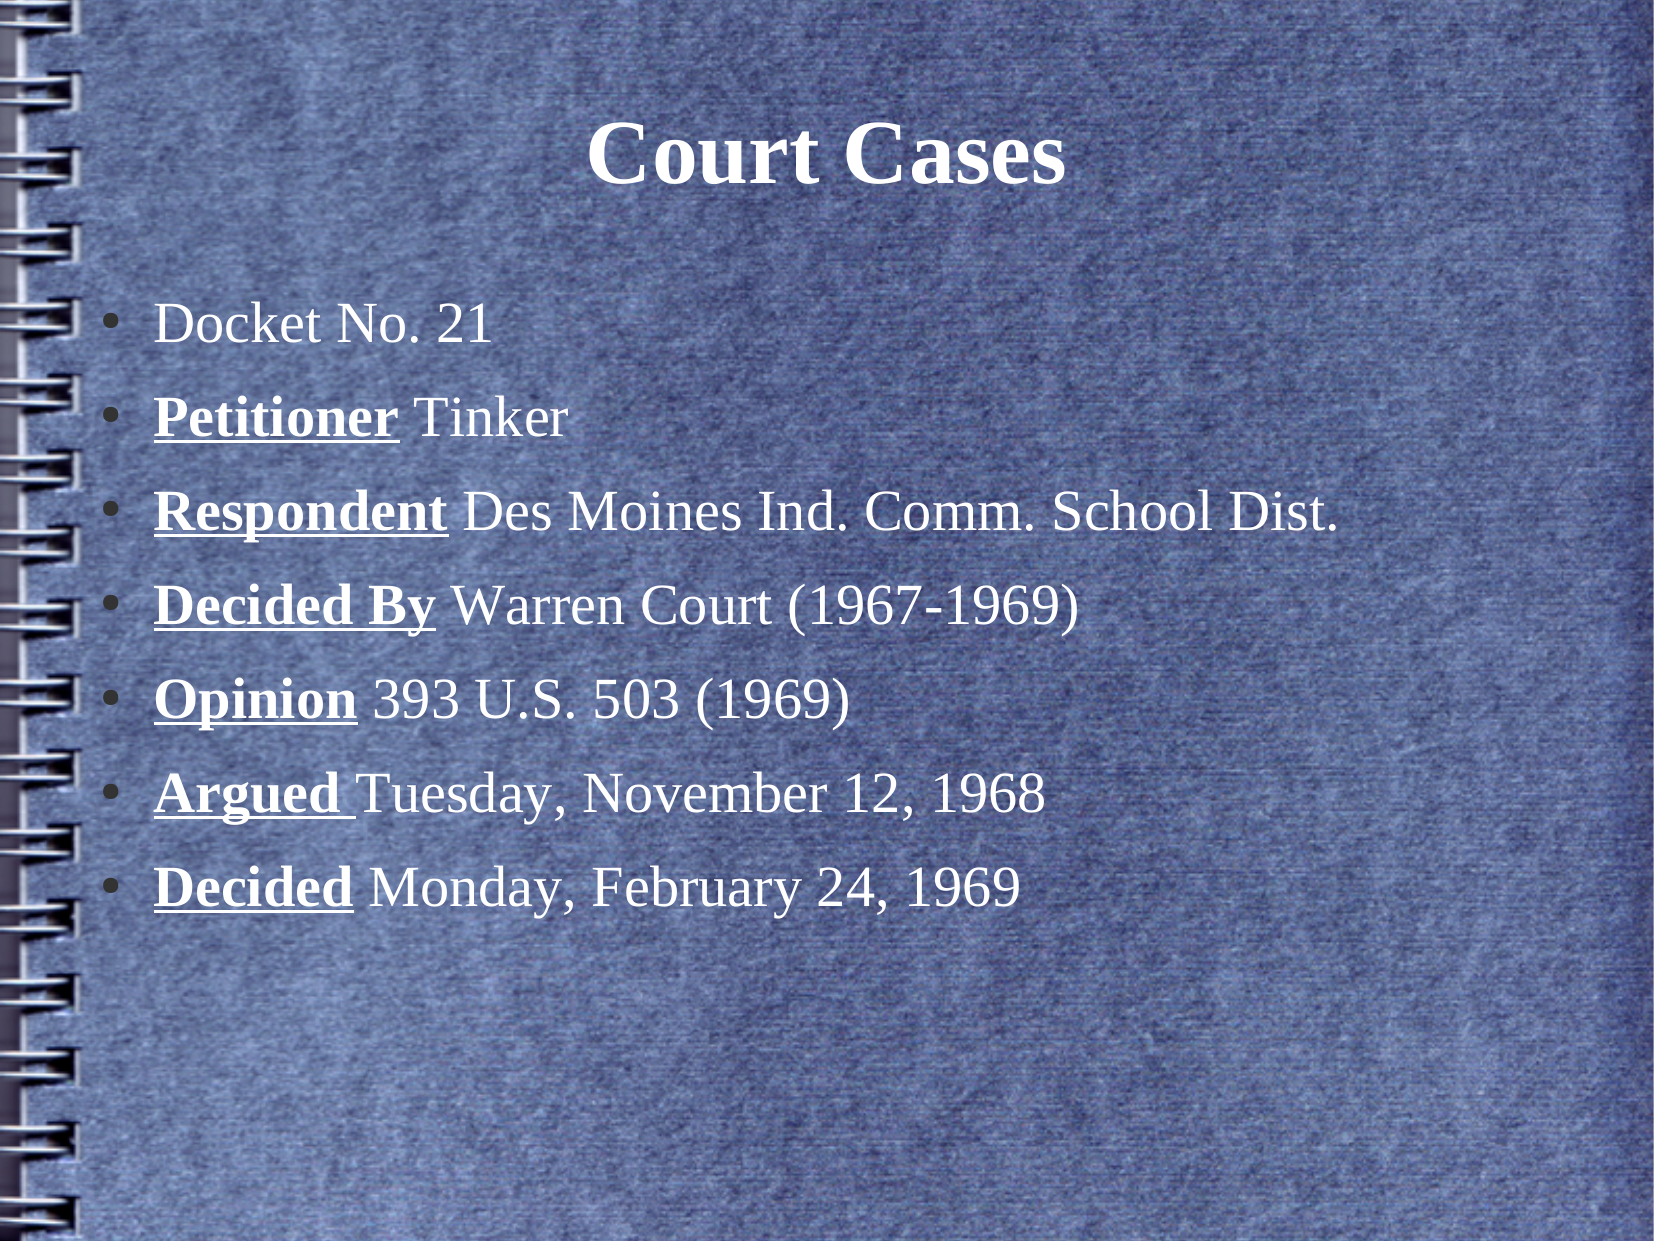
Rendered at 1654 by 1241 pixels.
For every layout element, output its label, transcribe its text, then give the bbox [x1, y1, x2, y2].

list Docket No. 21 Petitioner Tinker Respondent Des Moines Ind. Comm. School Dist. Decided By Warren Court (1967-1969) Opinion 393 U.S. 503 (1969) Argued Tuesday, November 12, 1968 Decided Monday, February 24, 1969 [82, 290, 1571, 1109]
title Court Cases [82, 49, 1571, 257]
picture [0, 0, 1654, 1241]
